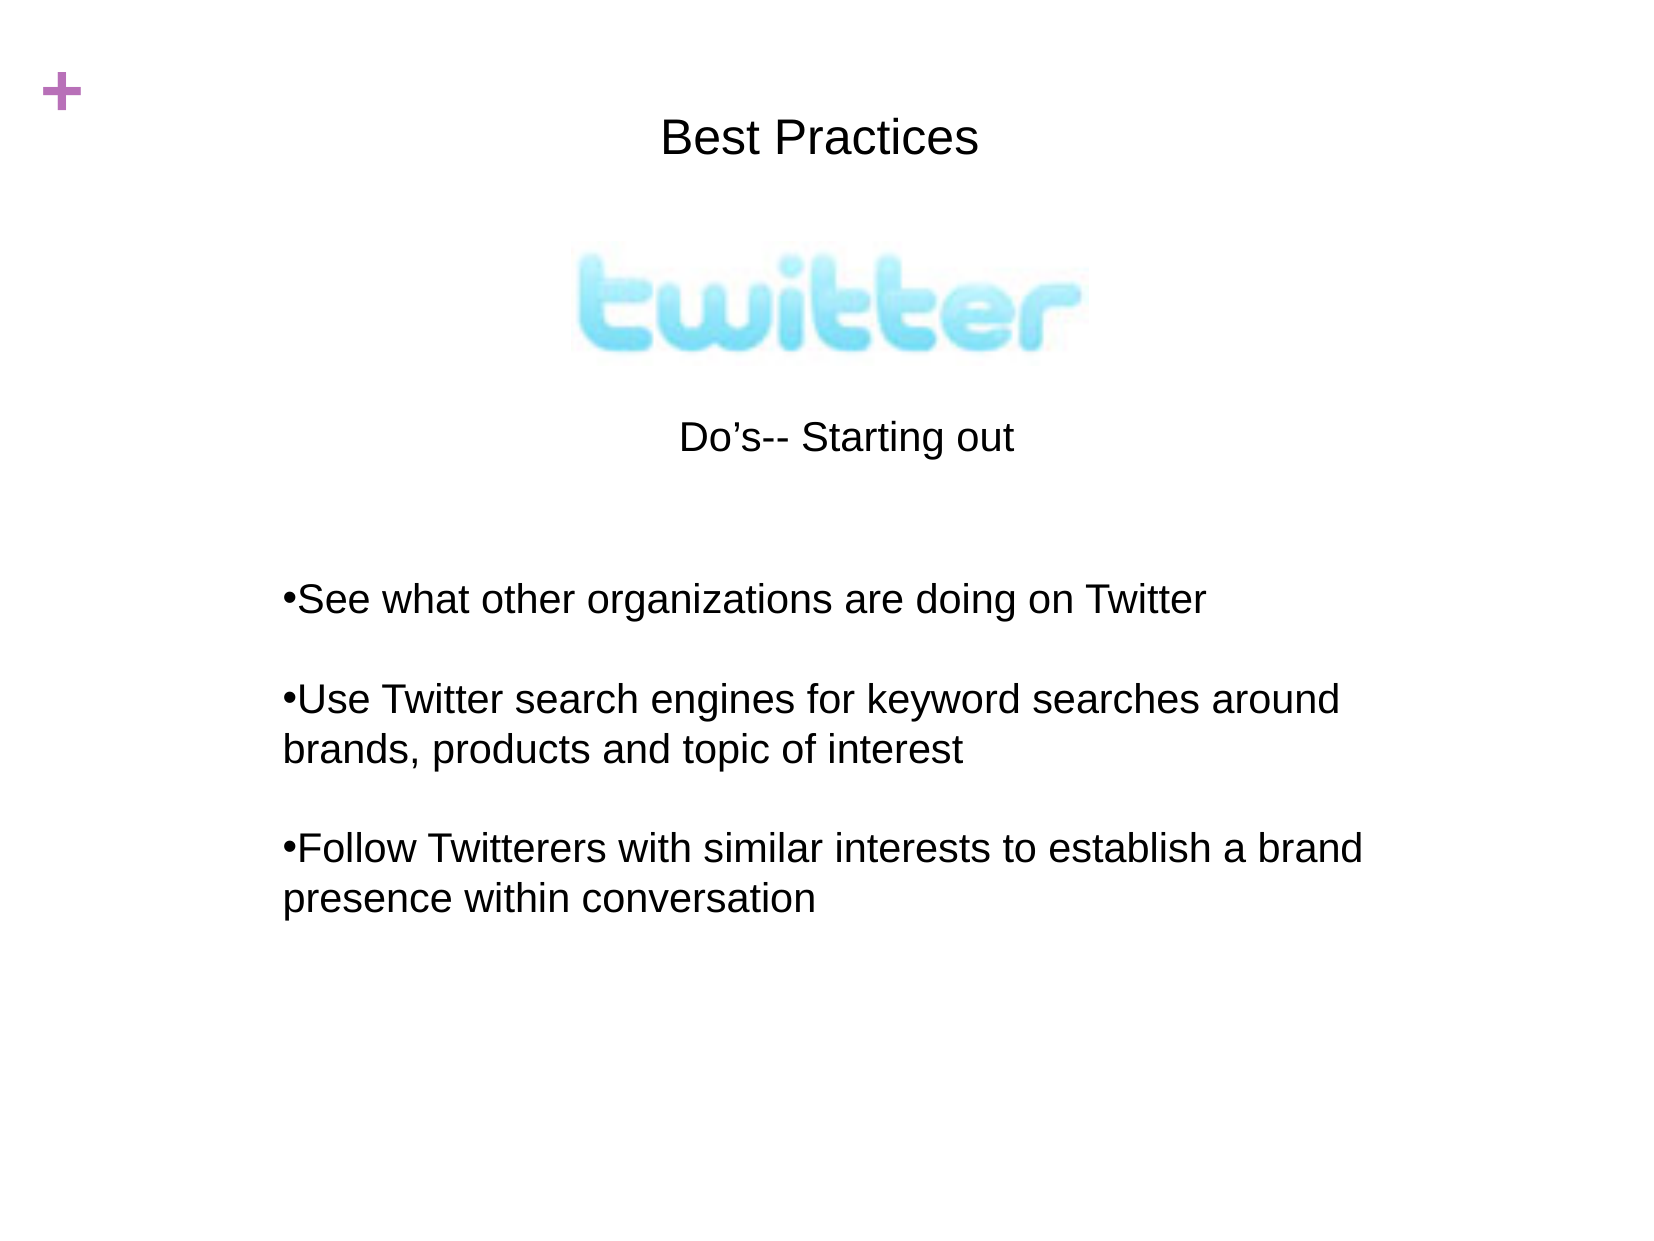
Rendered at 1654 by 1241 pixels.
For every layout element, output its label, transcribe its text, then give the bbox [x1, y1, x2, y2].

picture [571, 241, 1089, 366]
text_box See what other organizations are doing on Twitter Use Twitter search engines for keyword searches around brands, products and topic of interest Follow Twitterers with similar interests to establish a brand presence within conversation [267, 564, 1391, 1028]
text_box Best Practices [96, 96, 1558, 172]
text_box Do’s-- Starting out [664, 401, 1030, 468]
